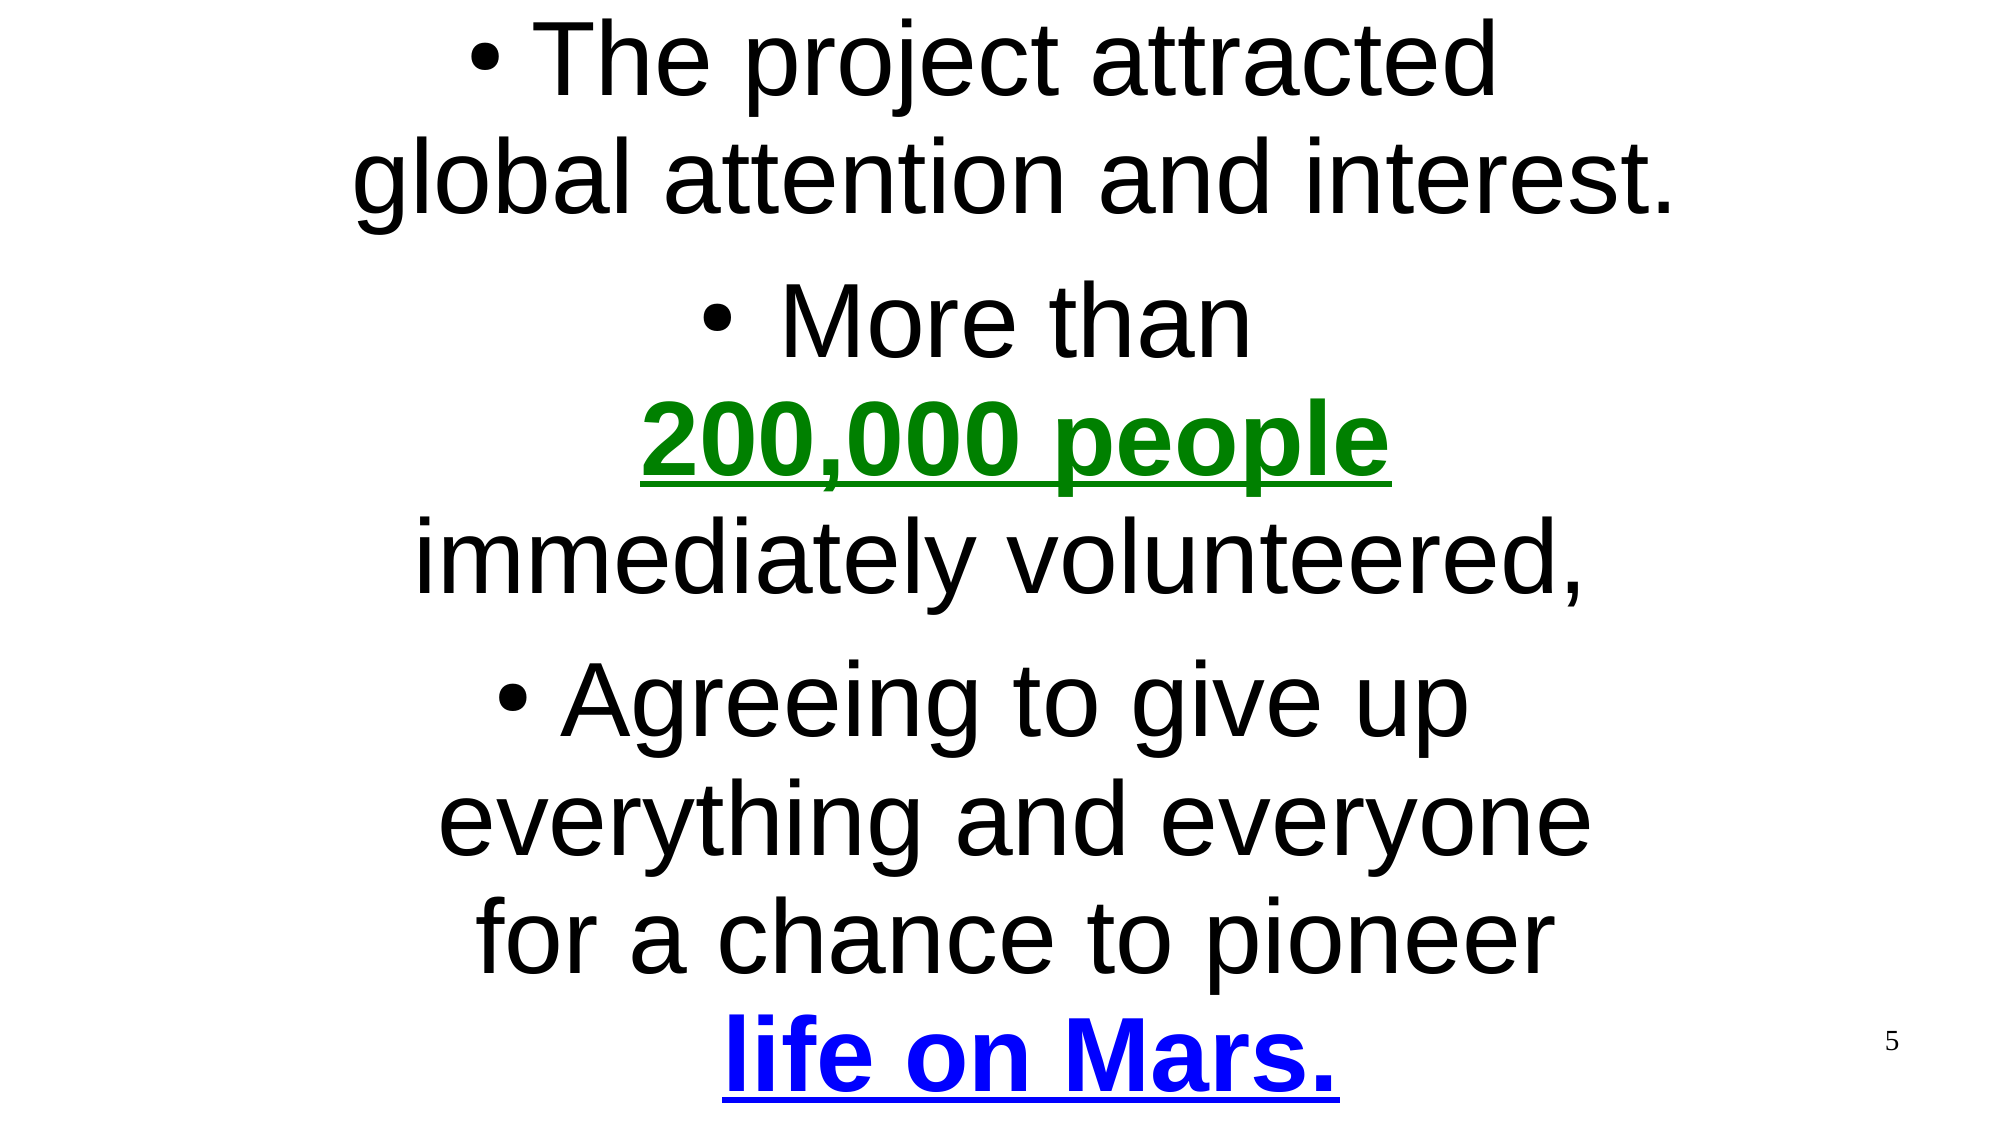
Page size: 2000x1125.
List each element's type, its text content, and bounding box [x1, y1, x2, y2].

list The project attracted global attention and interest. More than 200,000 people immediately volunteered, Agreeing to give up everything and everyone for a chance to pioneer life on Mars. [0, 0, 1996, 1123]
